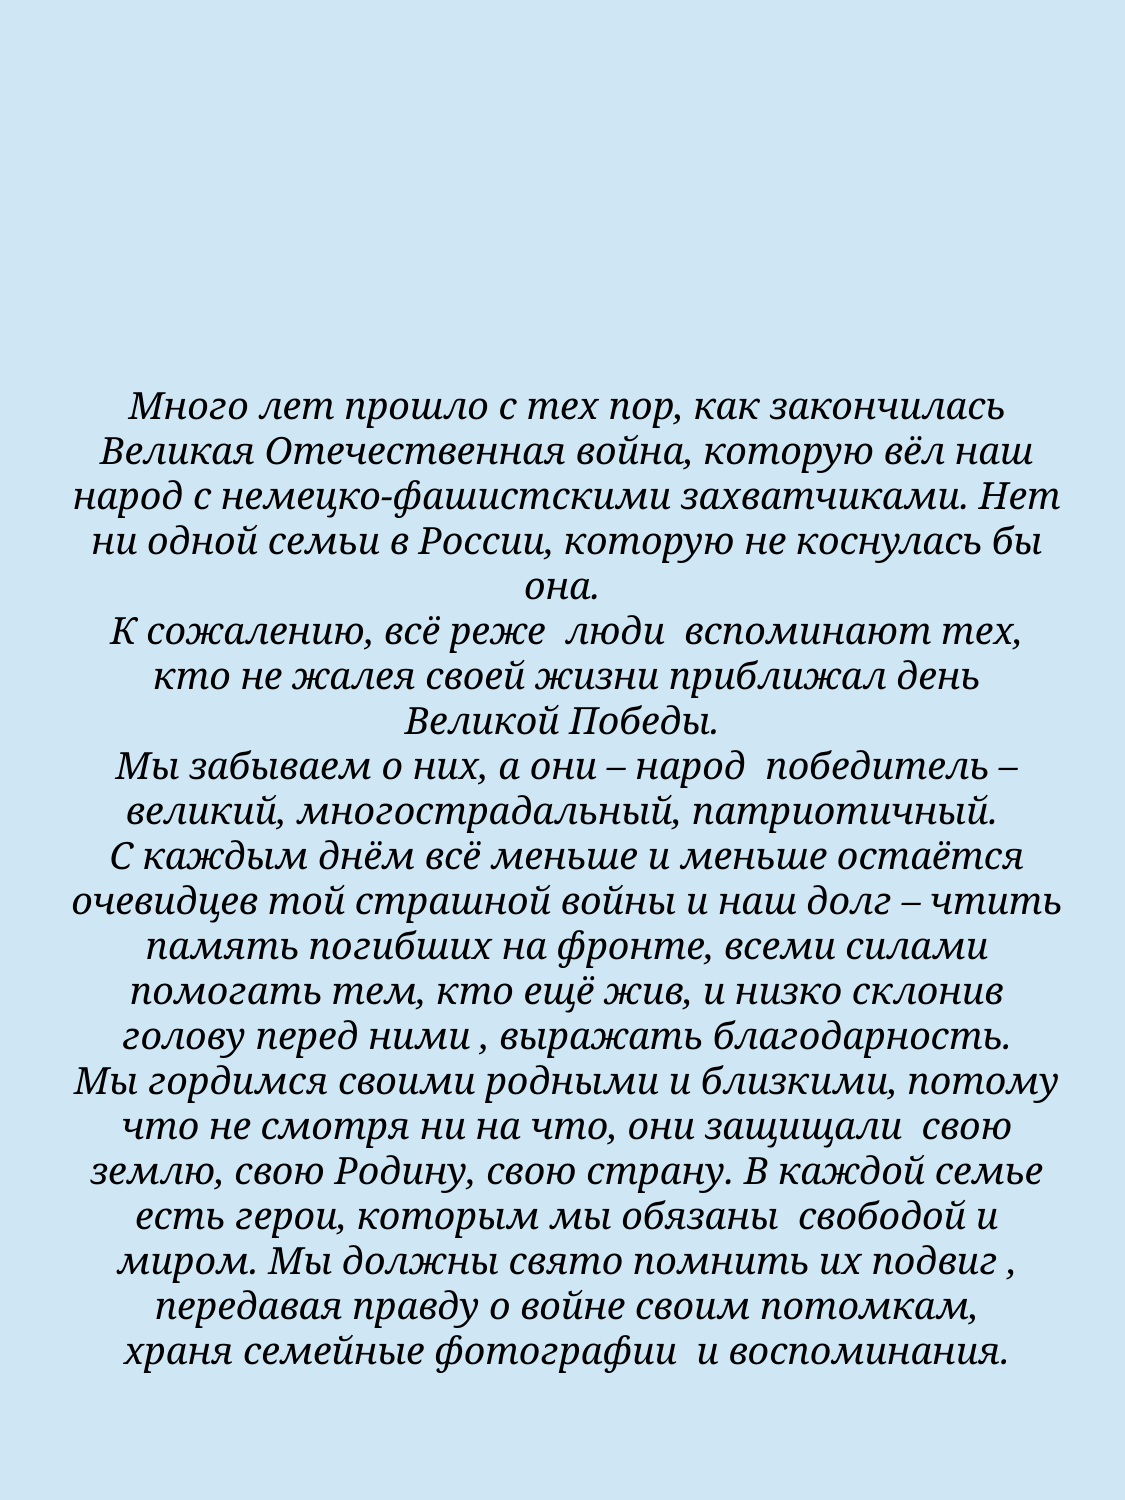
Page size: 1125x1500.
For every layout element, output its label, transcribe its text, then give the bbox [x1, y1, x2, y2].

title Много лет прошло с тех пор, как закончилась Великая Отечественная война, которую вёл наш народ с немецко-фашистскими захватчиками. Нет ни одной семьи в России, которую не коснулась бы она. К сожалению, всё реже люди вспоминают тех, кто не жалея своей жизни приближал день Великой Победы. Мы забываем о них, а они – народ победитель – великий, многострадальный, патриотичный. С каждым днём всё меньше и меньше остаётся очевидцев той страшной войны и наш долг – чтить память погибших на фронте, всеми силами помогать тем, кто ещё жив, и низко склонив голову перед ними , выражать благодарность. Мы гордимся своими родными и близкими, потому что не смотря ни на что, они защищали свою землю, свою Родину, свою страну. В каждой семье есть герои, которым мы обязаны свободой и миром. Мы должны свято помнить их подвиг , передавая правду о войне своим потомкам, храня семейные фотографии и воспоминания. [56, 375, 1079, 1372]
